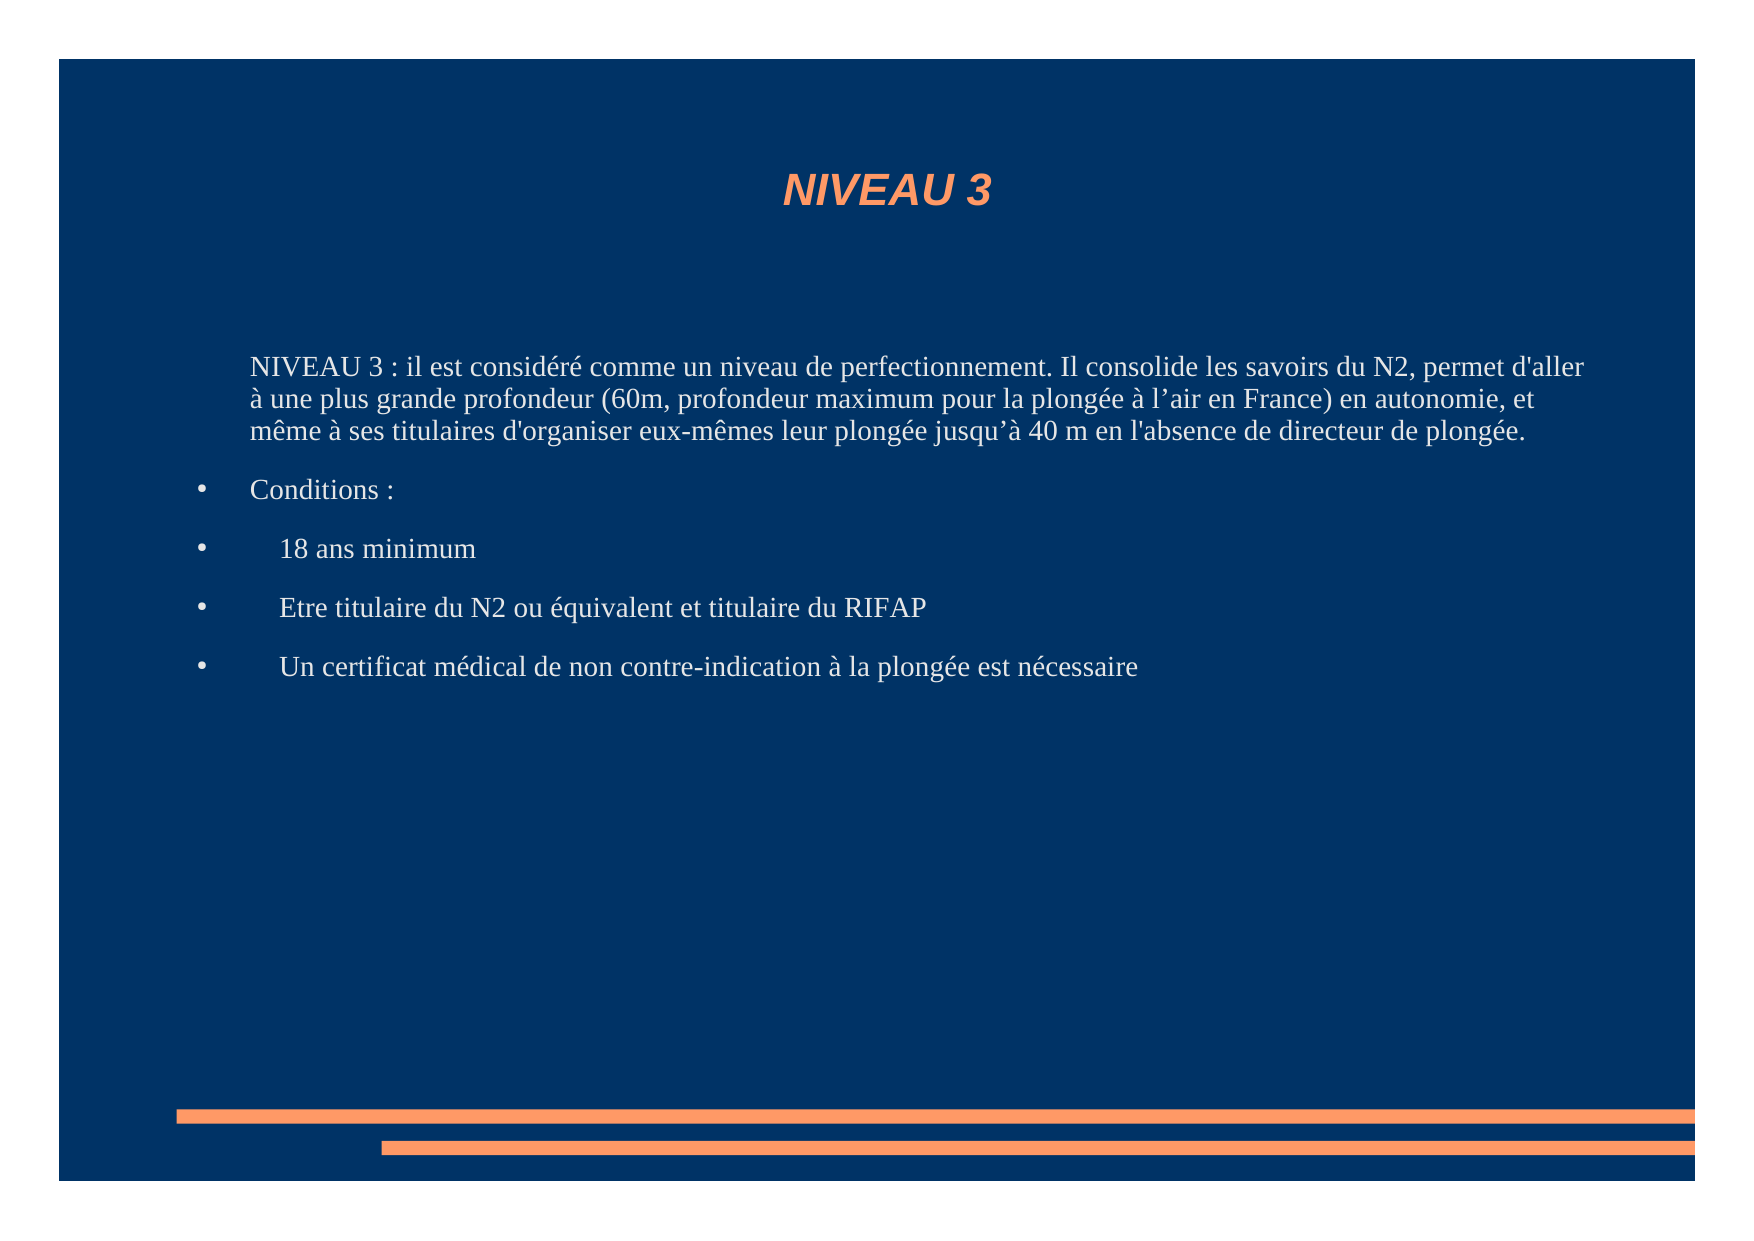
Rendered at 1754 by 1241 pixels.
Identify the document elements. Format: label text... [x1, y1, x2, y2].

list NIVEAU 3 : il est considéré comme un niveau de perfectionnement. Il consolide les savoirs du N2, permet d'aller à une plus grande profondeur (60m, profondeur maximum pour la plongée à l’air en France) en autonomie, et même à ses titulaires d'organiser eux-mêmes leur plongée jusqu’à 40 m en l'absence de directeur de plongée. Conditions : 18 ans minimum Etre titulaire du N2 ou équivalent et titulaire du RIFAP Un certificat médical de non contre-indication à la plongée est nécessaire [179, 350, 1603, 1084]
title NIVEAU 3 [188, 96, 1586, 284]
